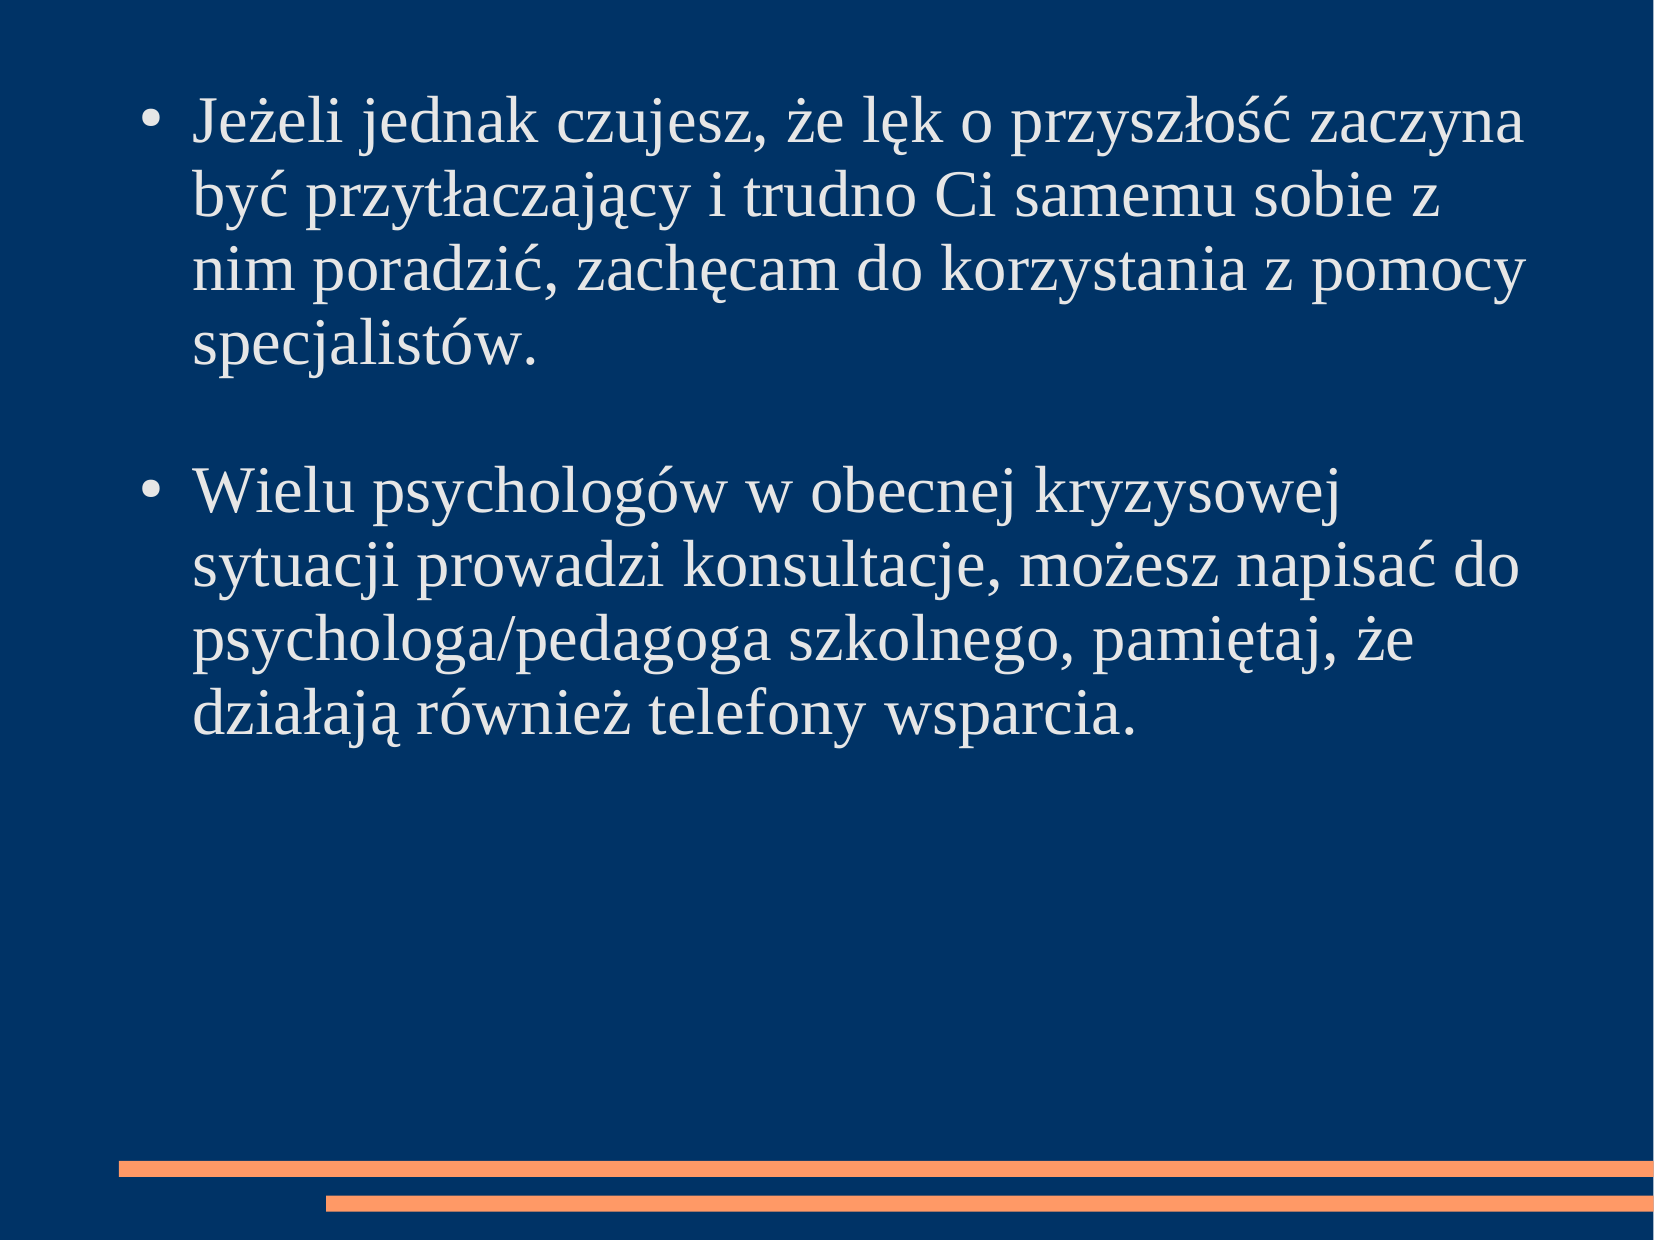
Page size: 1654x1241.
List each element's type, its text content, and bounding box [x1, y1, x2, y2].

list Jeżeli jednak czujesz, że lęk o przyszłość zaczyna być przytłaczający i trudno Ci samemu sobie z nim poradzić, zachęcam do korzystania z pomocy specjalistów. Wielu psychologów w obecnej kryzysowej sytuacji prowadzi konsultacje, możesz napisać do psychologa/pedagoga szkolnego, pamiętaj, że działają również telefony wsparcia. [121, 82, 1561, 1132]
